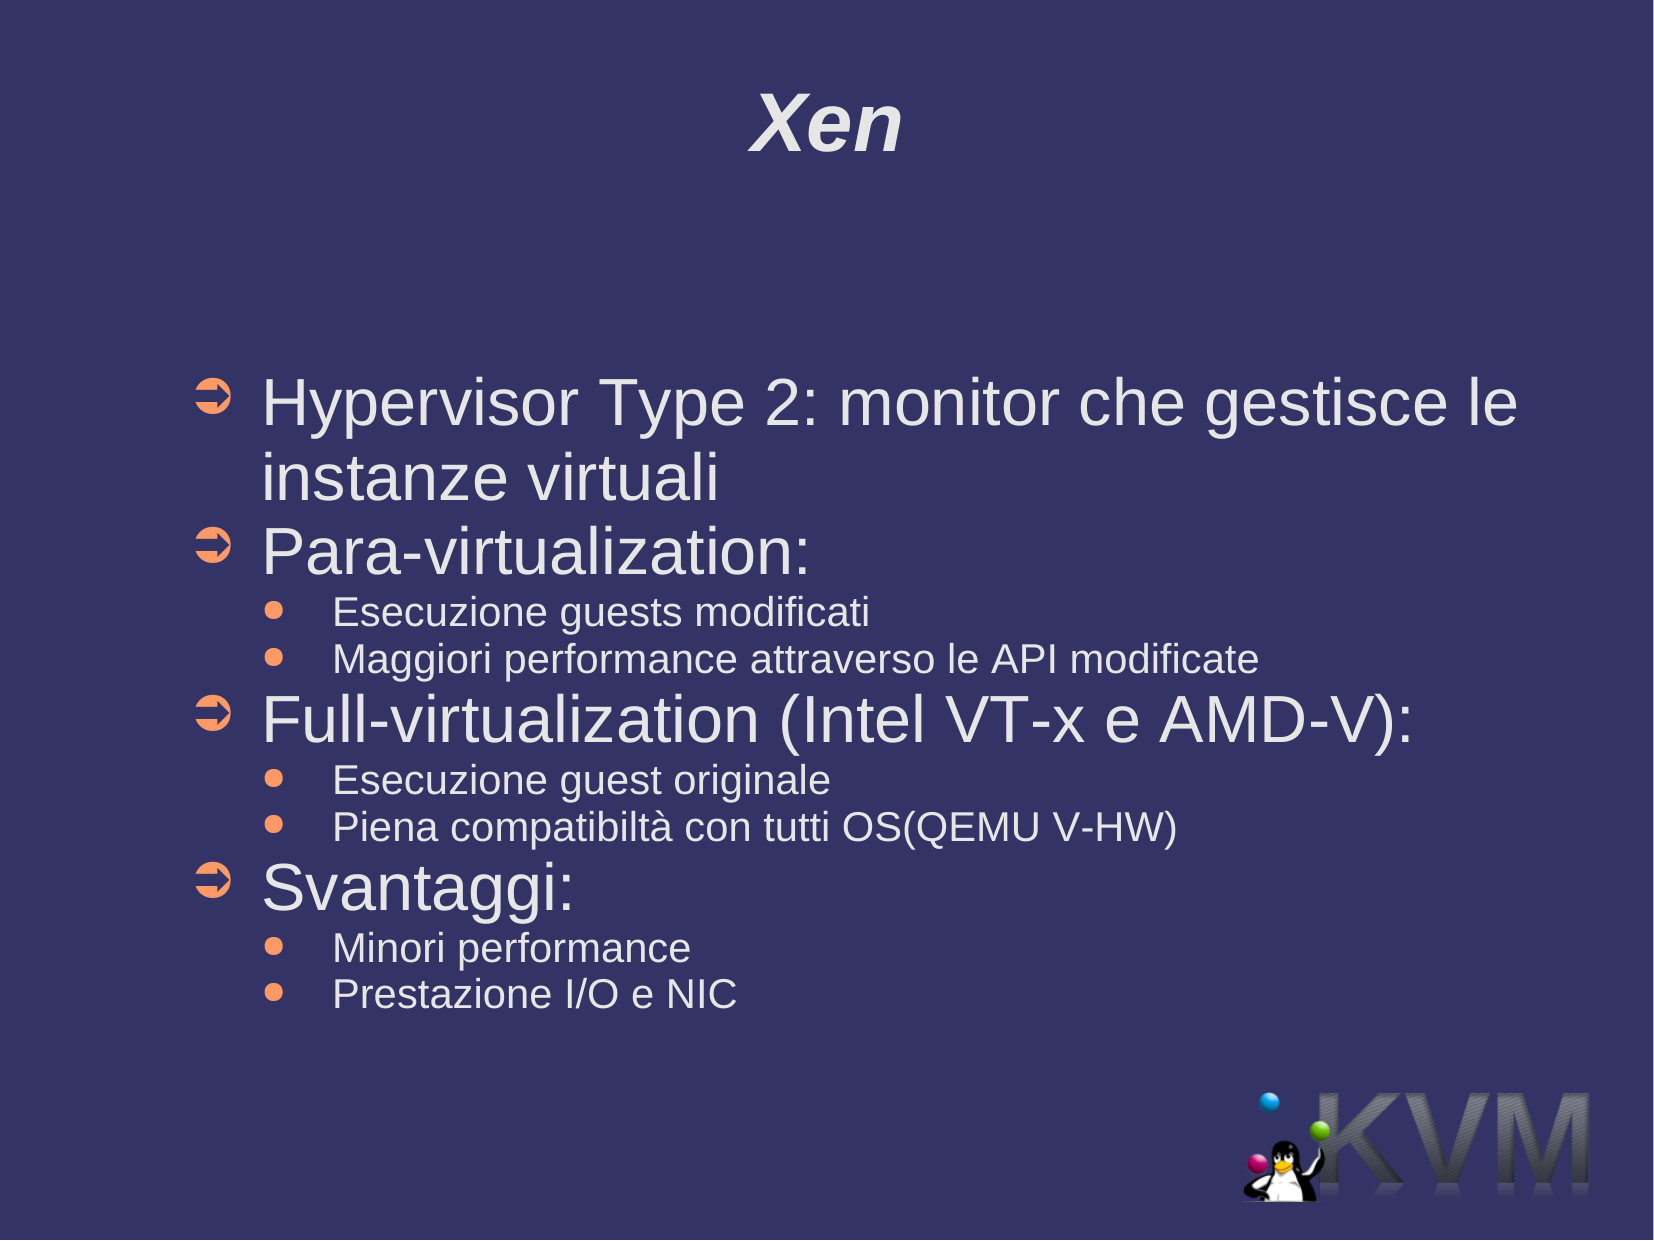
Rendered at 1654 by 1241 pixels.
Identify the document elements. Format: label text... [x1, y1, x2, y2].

title Xen [121, 19, 1534, 227]
list Hypervisor Type 2: monitor che gestisce le instanze virtuali Para-virtualization: Esecuzione guests modificati Maggiori performance attraverso le API modificate Full-virtualization (Intel VT-x e AMD-V): Esecuzione guest originale Piena compatibiltà con tutti OS(QEMU V-HW) Svantaggi: Minori performance Prestazione I/O e NIC [178, 364, 1570, 1147]
picture [1242, 1092, 1595, 1202]
